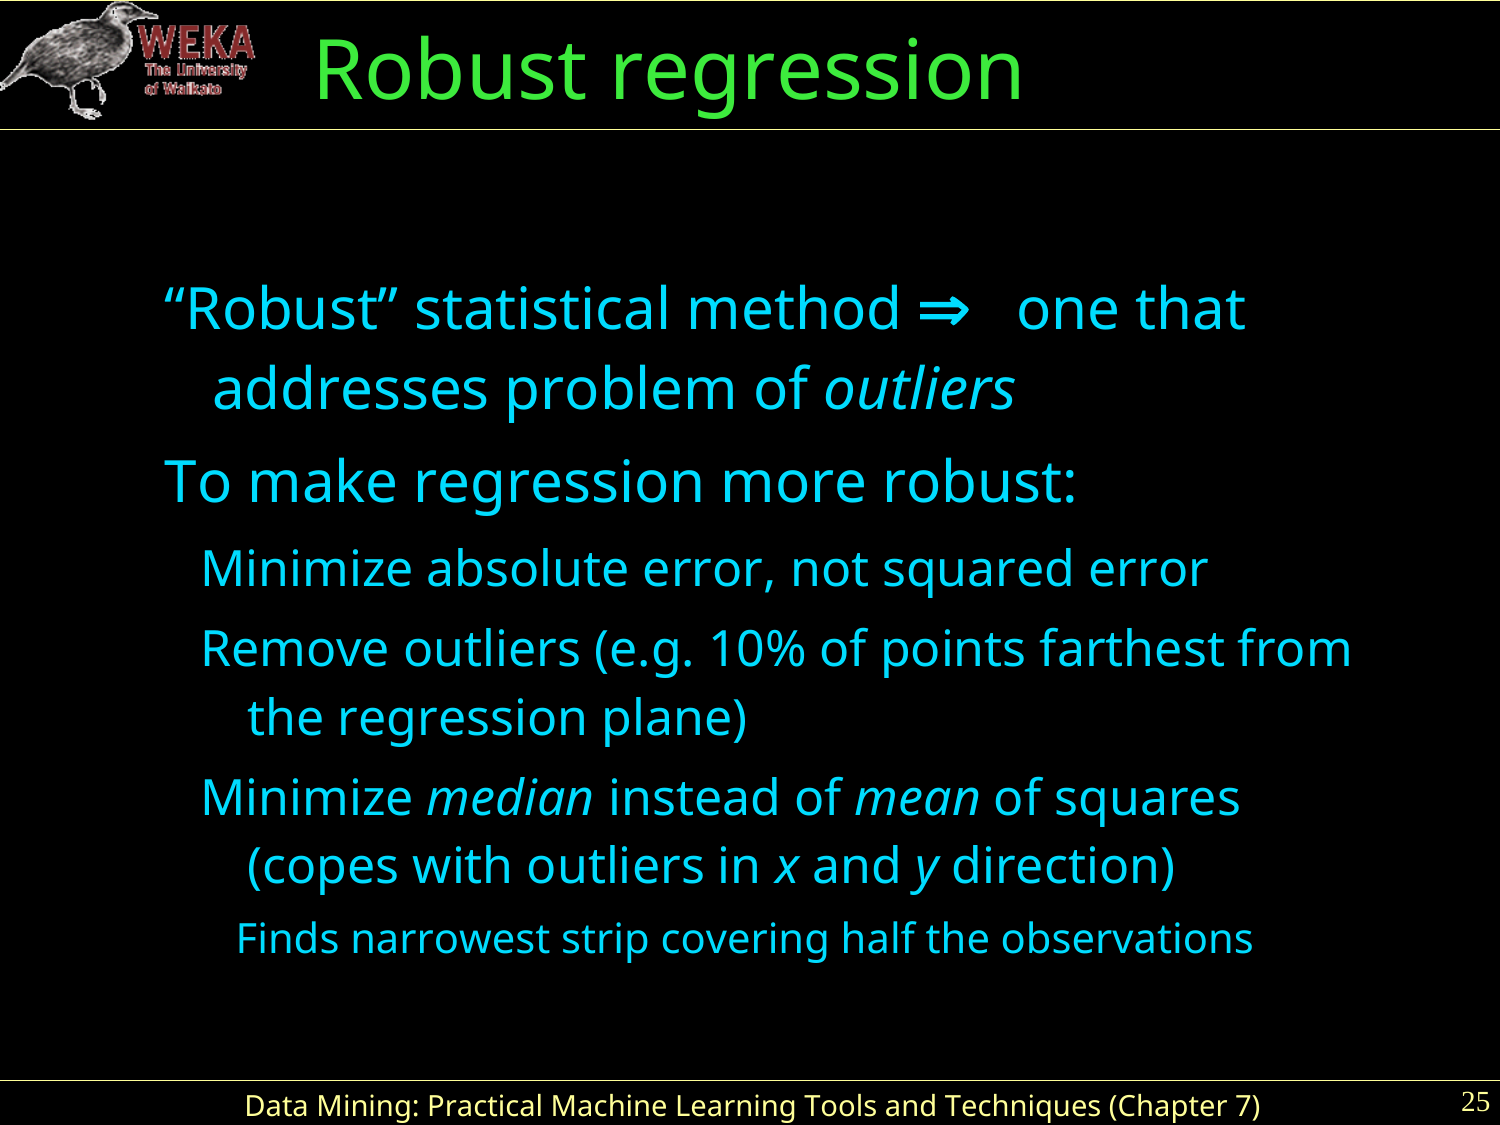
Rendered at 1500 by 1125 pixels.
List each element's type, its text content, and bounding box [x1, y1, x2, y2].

text_box “Robust” statistical method  one that addresses problem of outliers To make regression more robust: Minimize absolute error, not squared error Remove outliers (e.g. 10% of points farthest from the regression plane) Minimize median instead of mean of squares (copes with outliers in x and y direction) Finds narrowest strip covering half the observations [149, 260, 1388, 936]
title Robust regression [297, 0, 1500, 148]
picture [0, 1, 266, 129]
